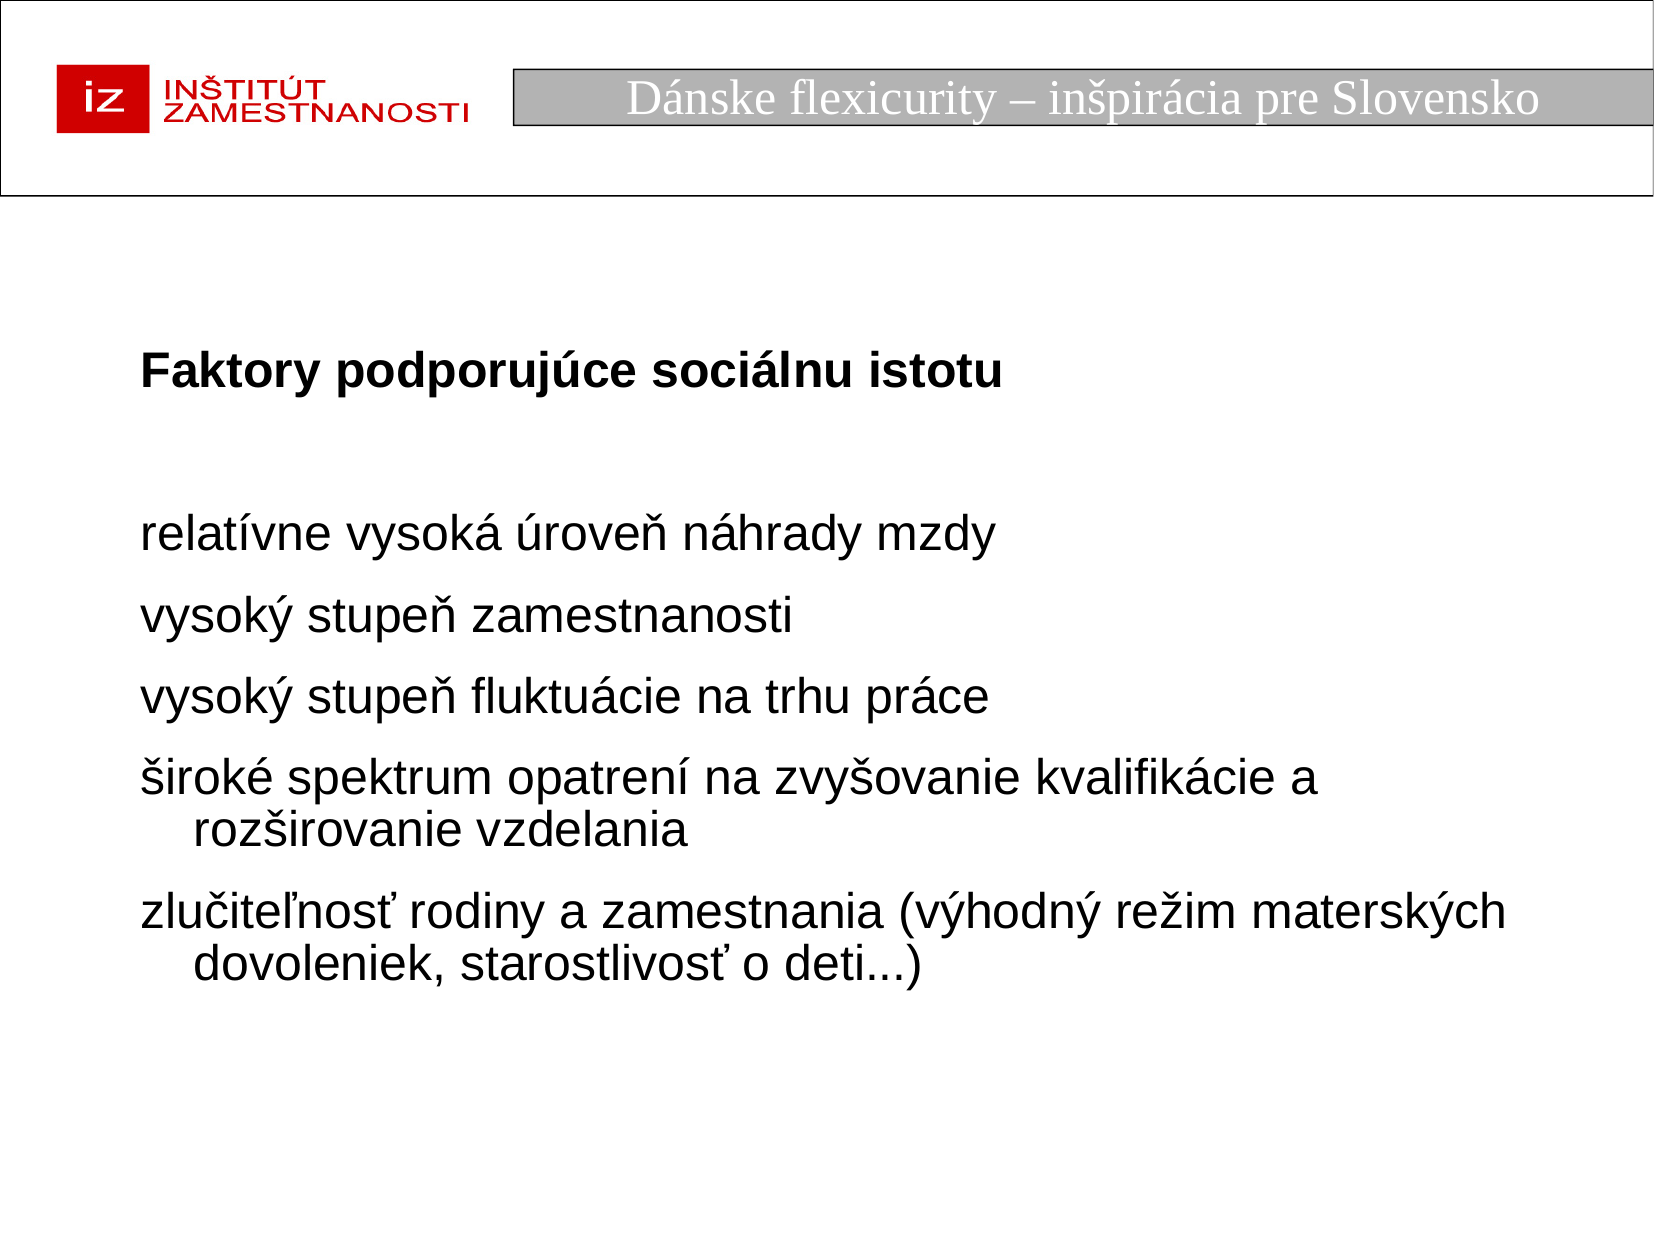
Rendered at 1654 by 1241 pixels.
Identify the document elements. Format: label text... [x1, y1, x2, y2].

text_box Dánske flexicurity – inšpirácia pre Slovensko [513, 69, 1654, 126]
text_box [0, 0, 1654, 196]
picture [5, 5, 518, 190]
list Faktory podporujúce sociálnu istotu relatívne vysoká úroveň náhrady mzdy vysoký stupeň zamestnanosti vysoký stupeň fluktuácie na trhu práce široké spektrum opatrení na zvyšovanie kvalifikácie a rozširovanie vzdelania zlučiteľnosť rodiny a zamestnania (výhodný režim materských dovoleniek, starostlivosť o deti...) [123, 346, 1536, 1128]
